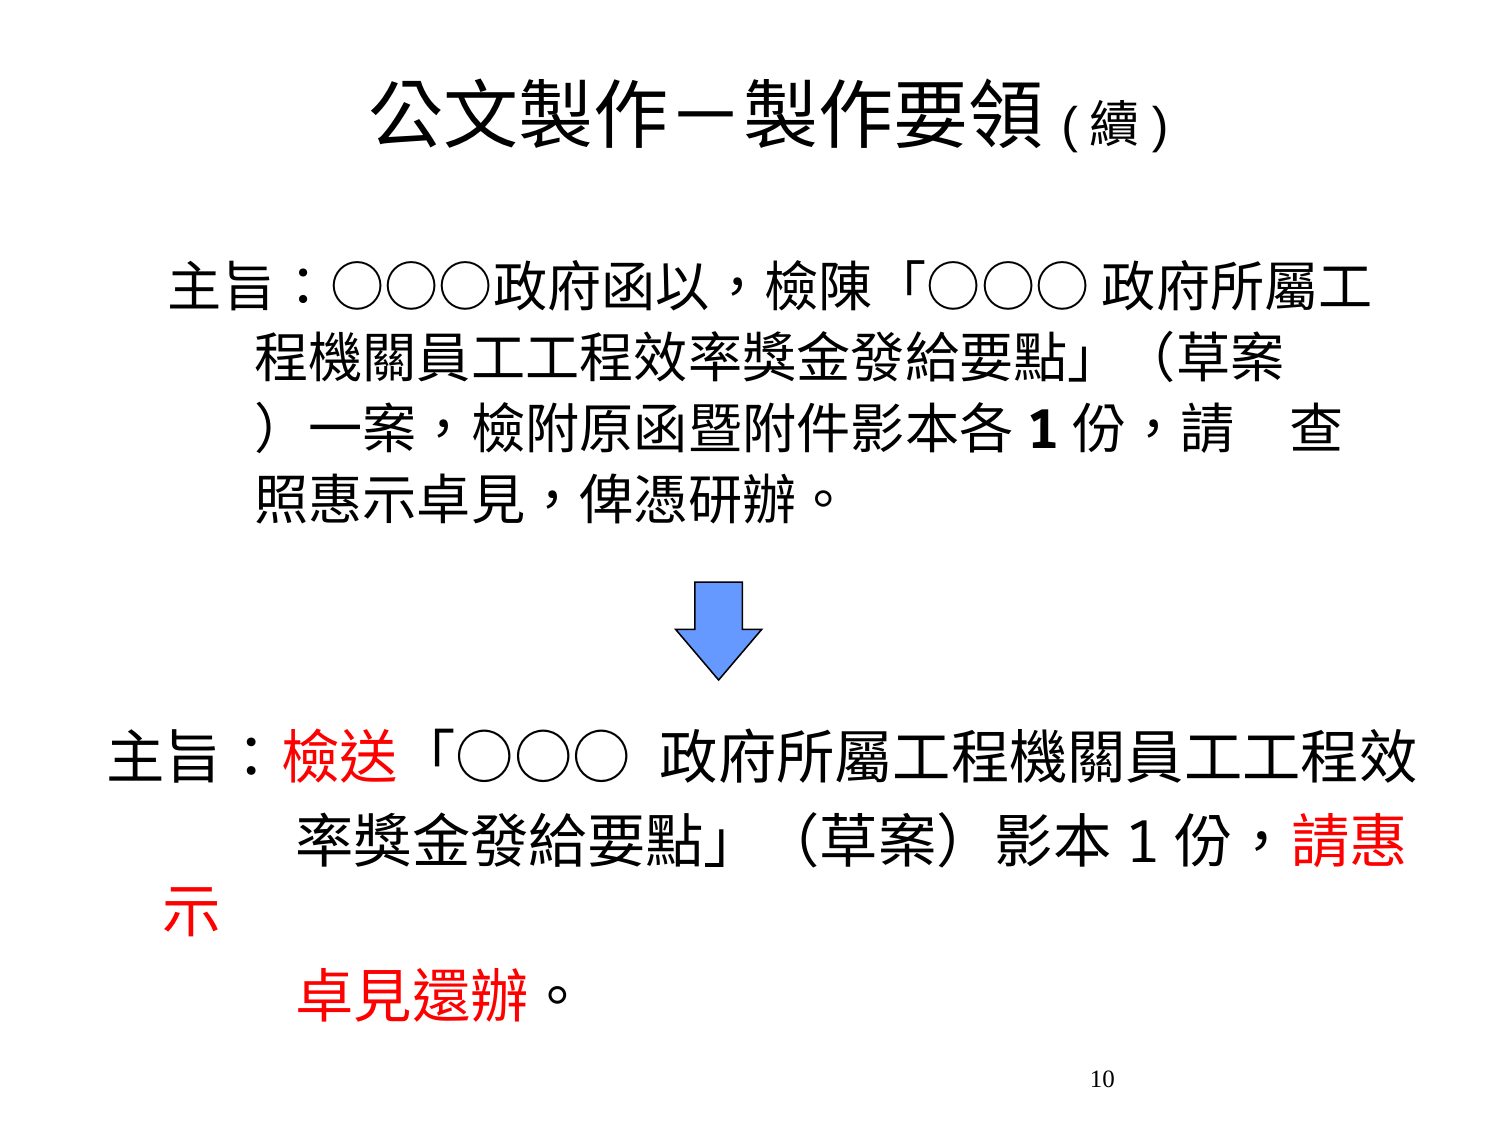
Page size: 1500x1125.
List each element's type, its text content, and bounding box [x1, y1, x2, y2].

title 公文製作－製作要領(續) [171, 0, 1366, 225]
text_box [675, 582, 762, 681]
text_box [1074, 1025, 1426, 1101]
text_box 主旨：檢送「○○○ 政府所屬工程機關員工工程效 率獎金發給要點」（草案）影本1份，請惠示 卓見還辦。 [91, 712, 1462, 1003]
list 主旨：○○○政府函以，檢陳「○○○ 政府所屬工 程機關員工工程效率獎金發給要點」（草案 ）一案，檢附原函暨附件影本各1份，請 查 照惠示卓見，俾憑研辦。 [96, 252, 1401, 620]
